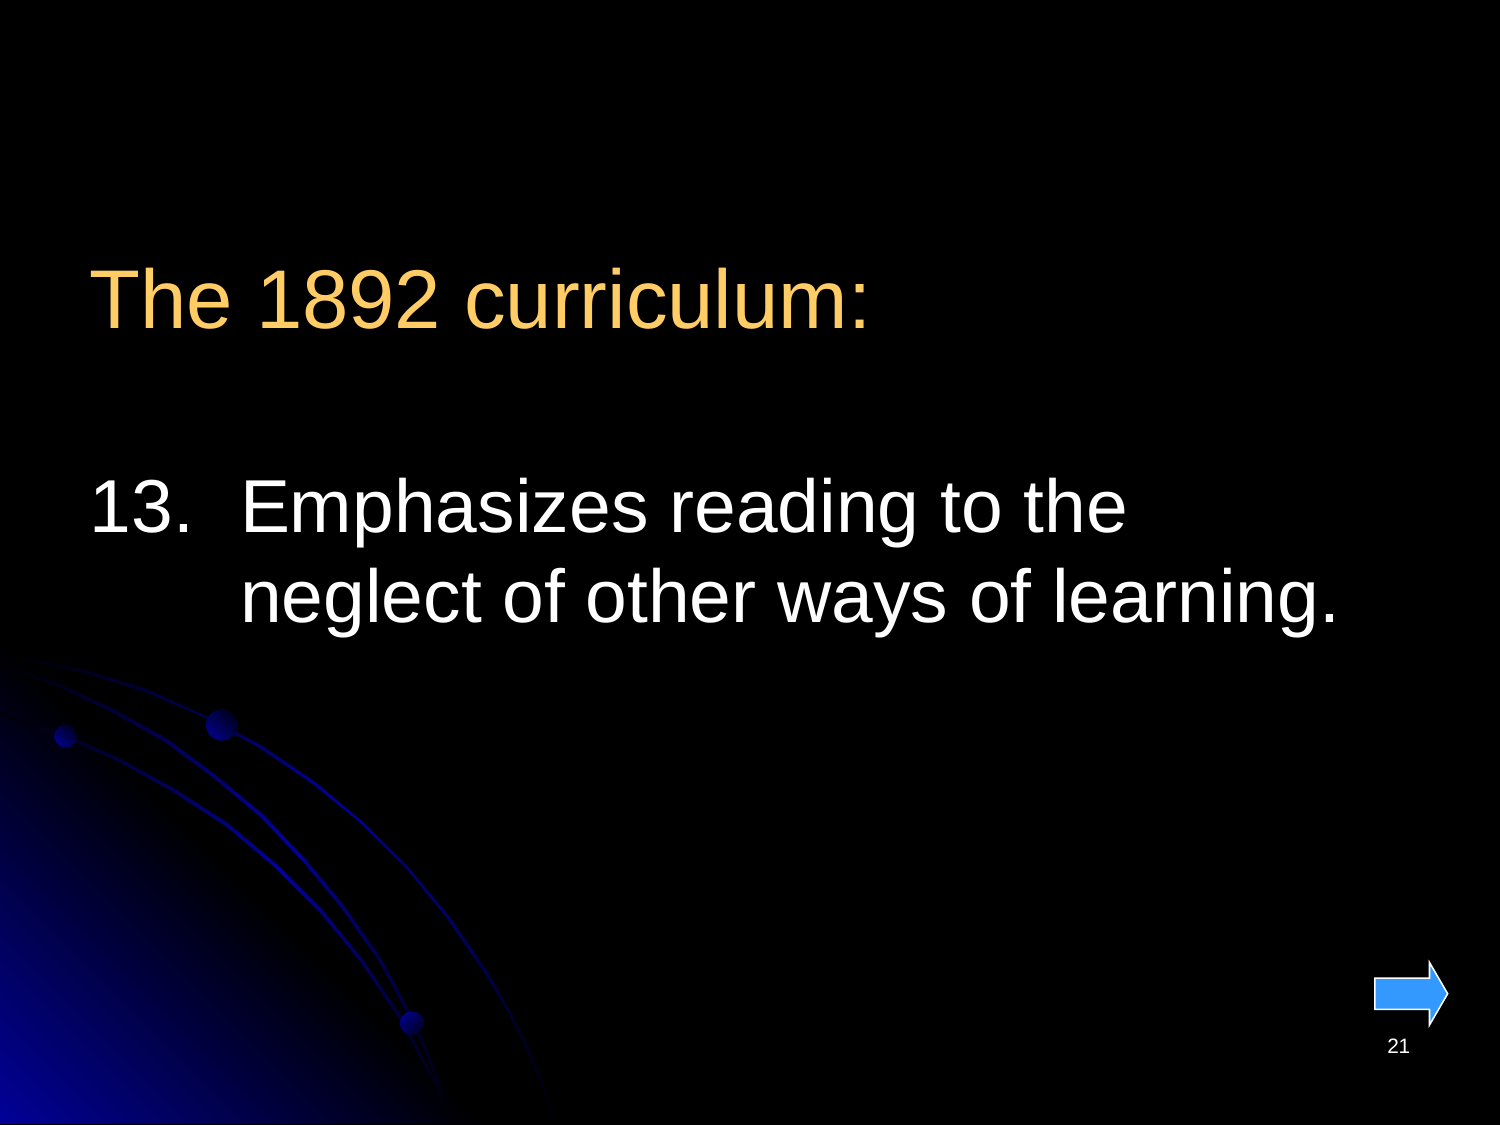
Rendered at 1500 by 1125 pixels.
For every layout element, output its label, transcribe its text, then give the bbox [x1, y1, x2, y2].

text_box The 1892 curriculum: [75, 237, 1351, 353]
text_box 13. Emphasizes reading to the neglect of other ways of learning. [74, 449, 1388, 646]
text_box [1374, 962, 1448, 1026]
